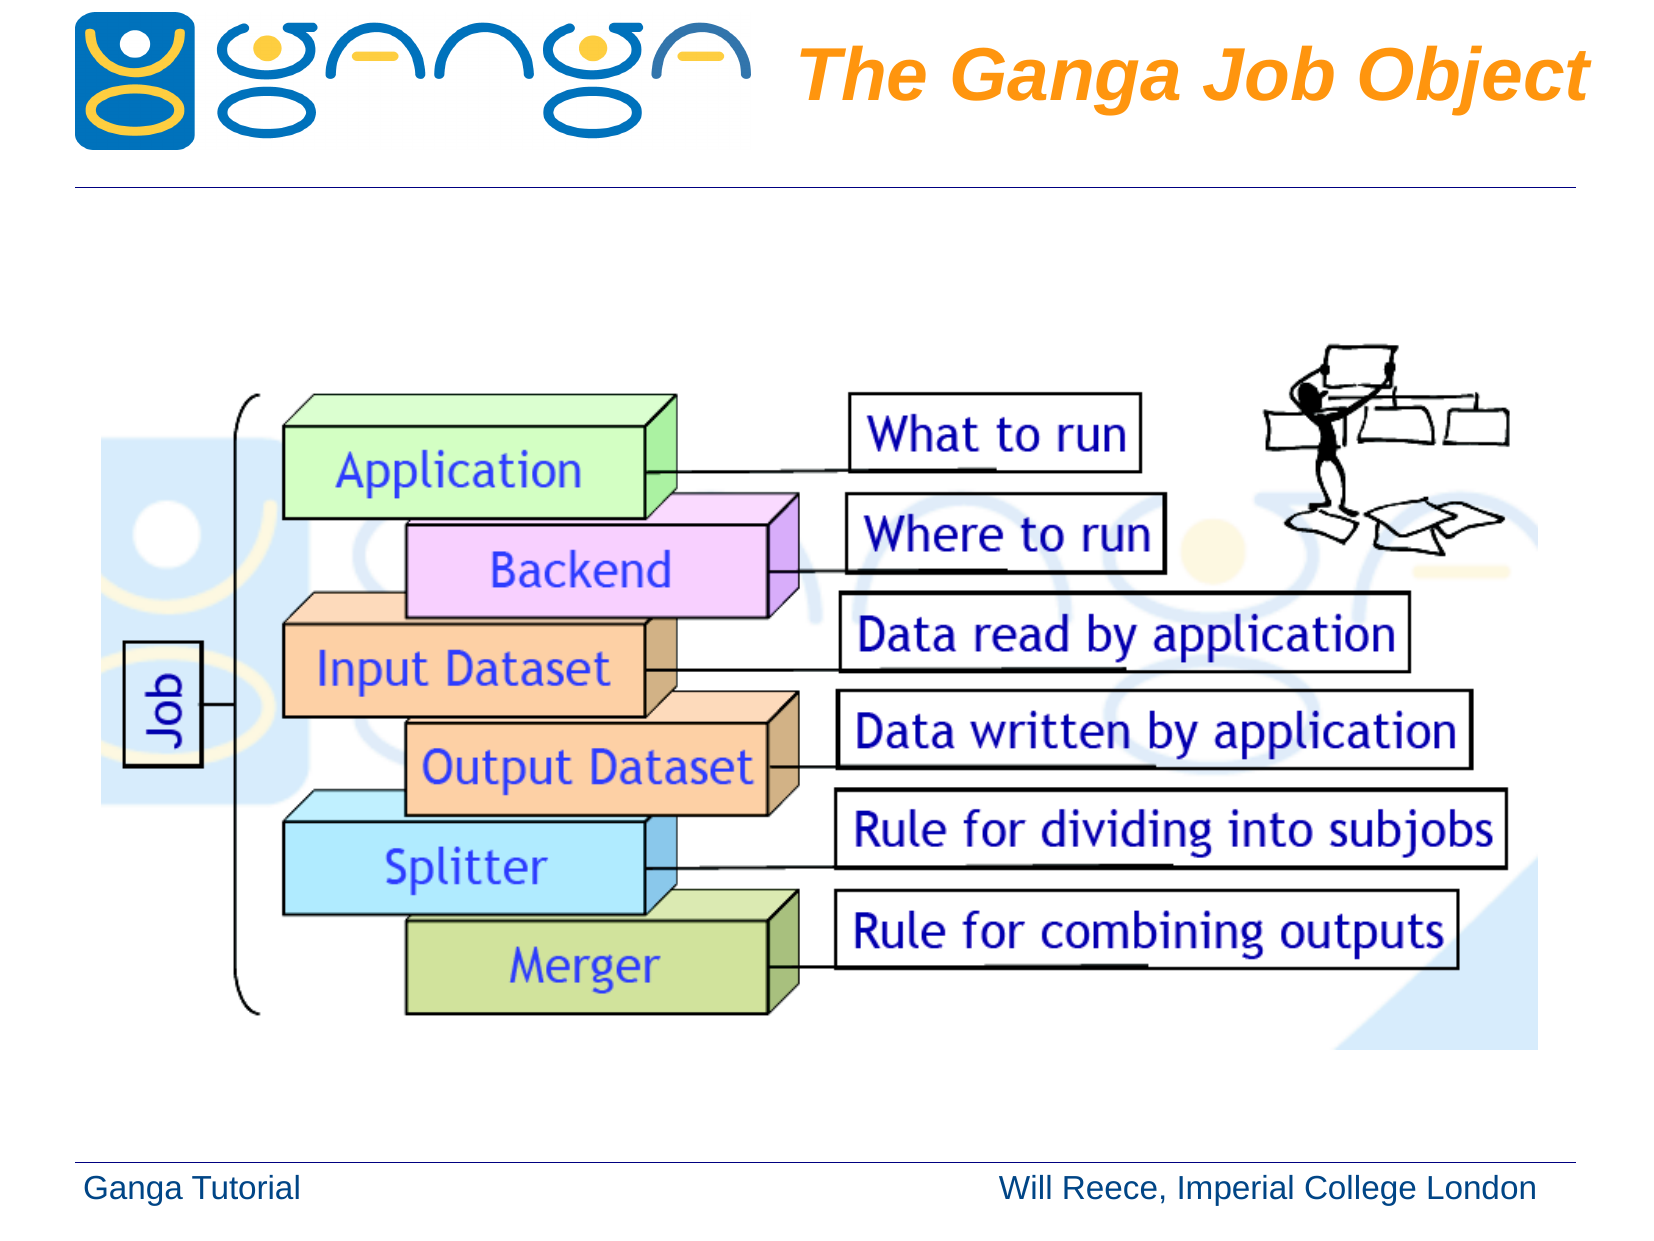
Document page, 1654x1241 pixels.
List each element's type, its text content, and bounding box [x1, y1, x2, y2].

text_box Will Reece, Imperial College London [984, 1163, 1553, 1215]
text_box Ganga Tutorial [68, 1162, 317, 1215]
picture [75, 12, 751, 151]
title The Ganga Job Object [787, 32, 1599, 117]
picture [101, 294, 1538, 1051]
